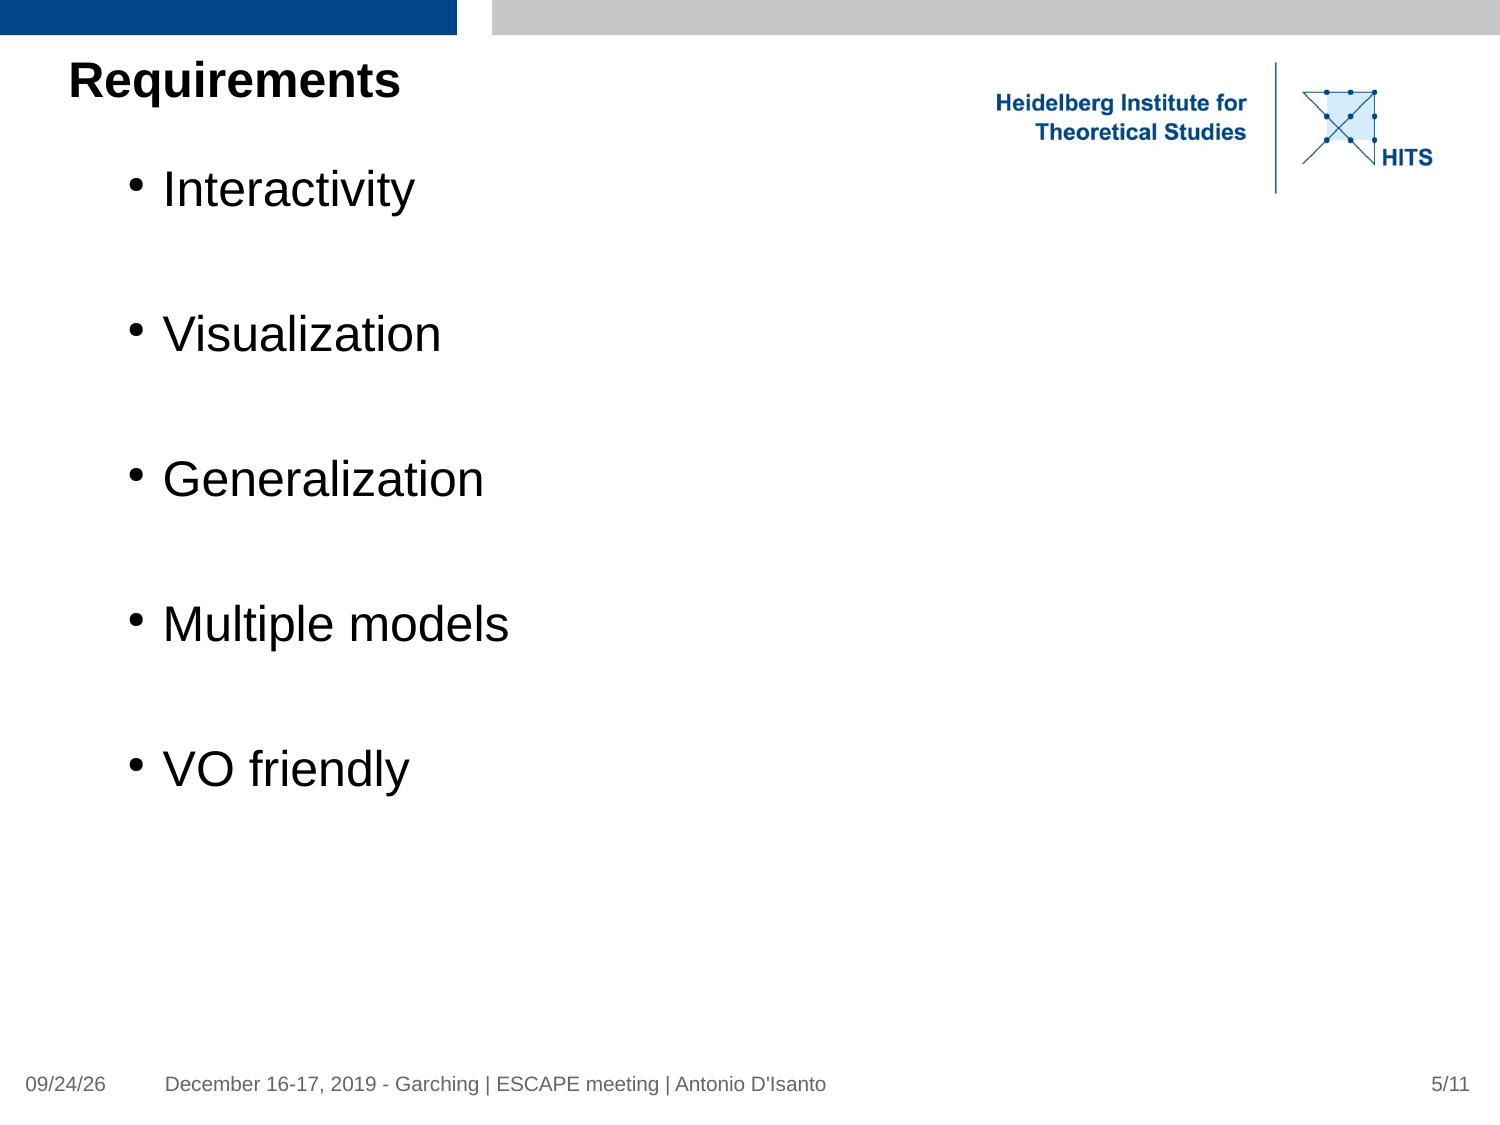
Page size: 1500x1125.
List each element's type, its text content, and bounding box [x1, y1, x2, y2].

picture [984, 40, 1448, 209]
list Interactivity Visualization Generalization Multiple models VO friendly [112, 148, 1374, 975]
title Requirements [53, 39, 1375, 115]
